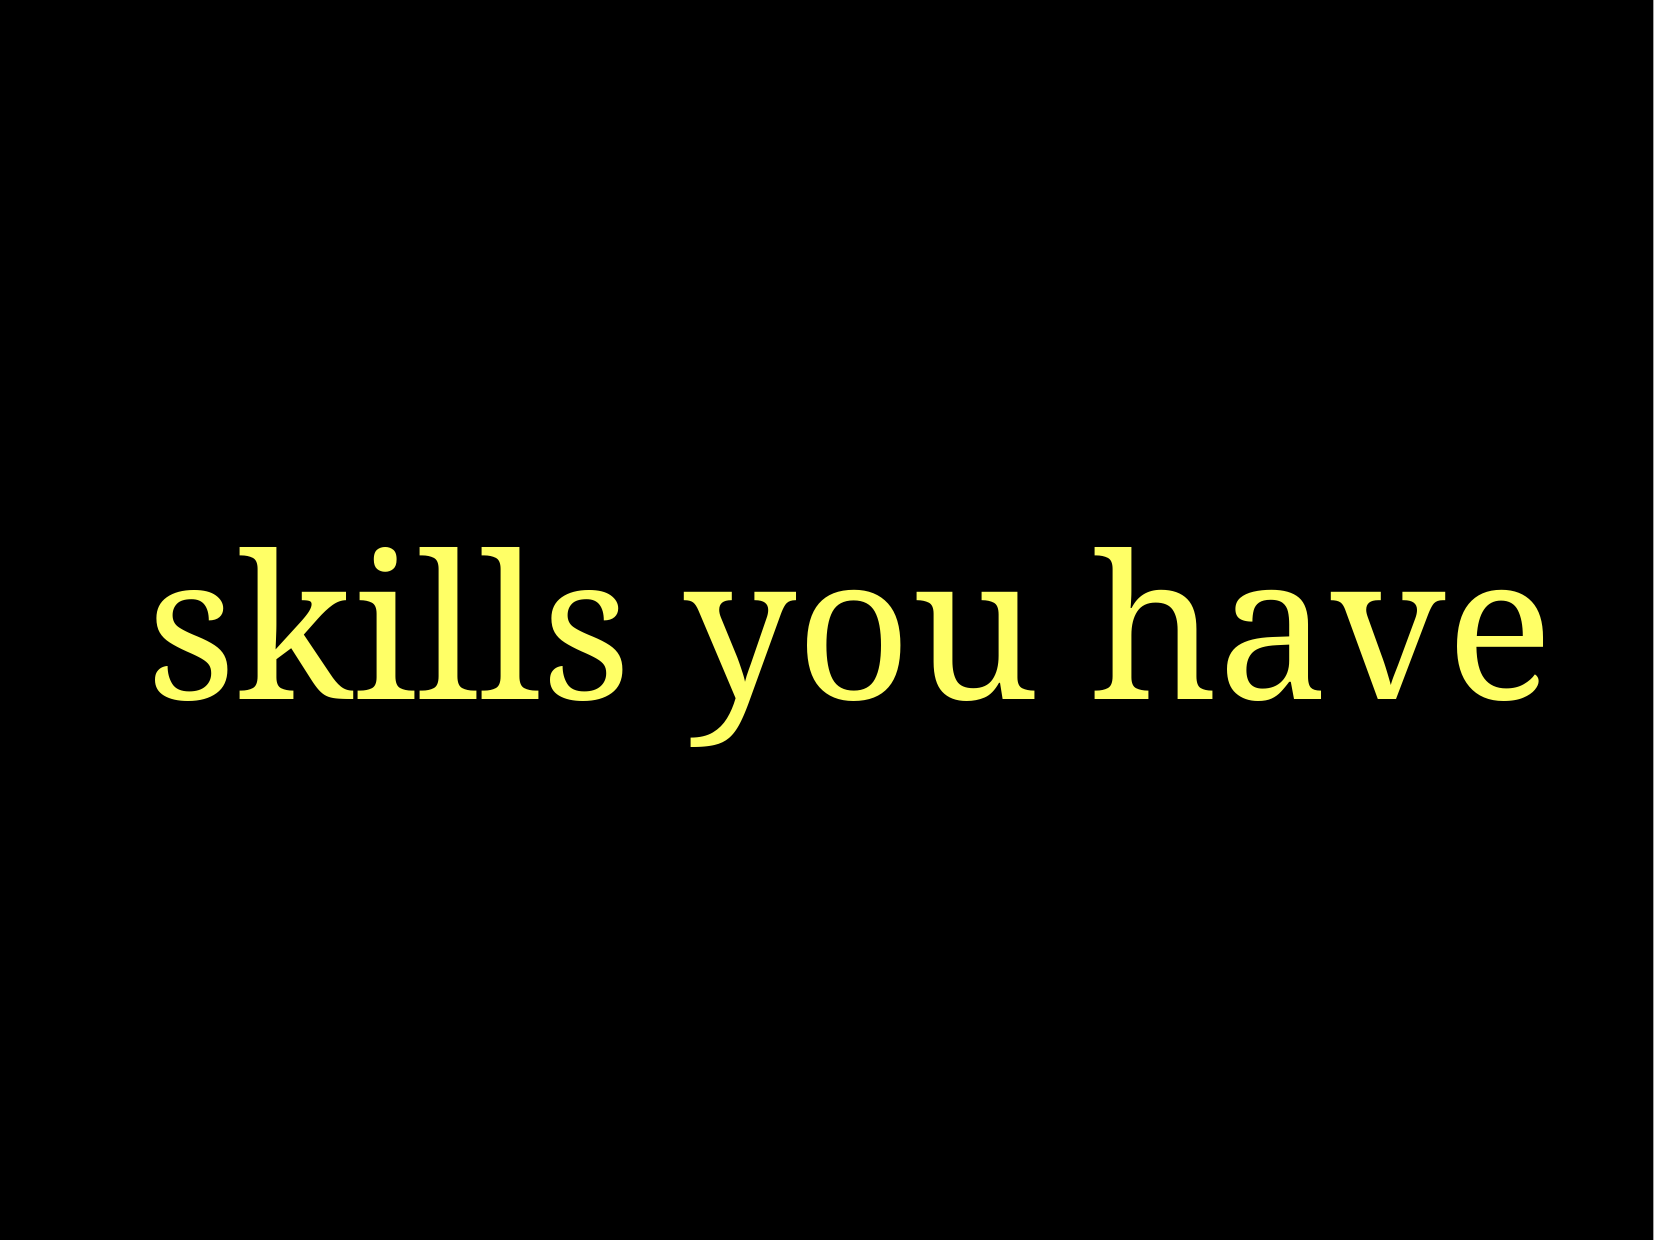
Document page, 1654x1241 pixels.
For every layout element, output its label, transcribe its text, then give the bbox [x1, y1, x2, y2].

subtitle skills you have [37, 451, 1628, 794]
